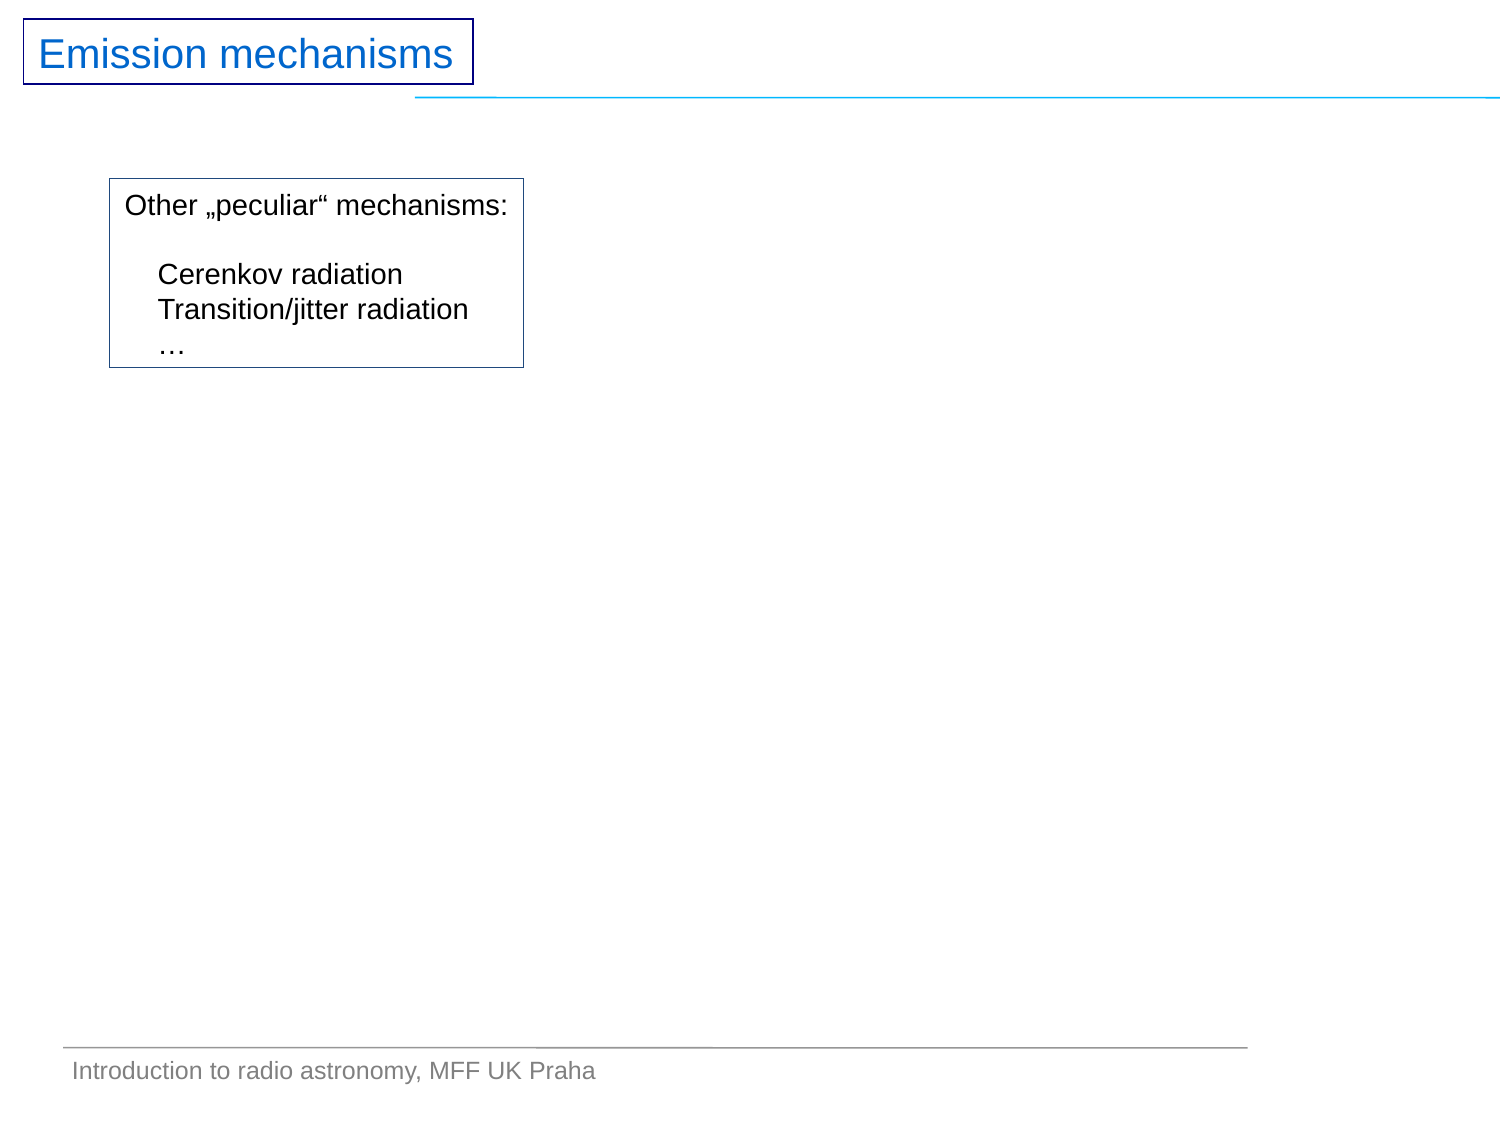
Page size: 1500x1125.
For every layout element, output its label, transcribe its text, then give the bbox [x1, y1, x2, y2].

text_box Emission mechanisms [23, 18, 473, 85]
text_box Other „peculiar“ mechanisms: Cerenkov radiation Transition/jitter radiation … [109, 178, 524, 368]
